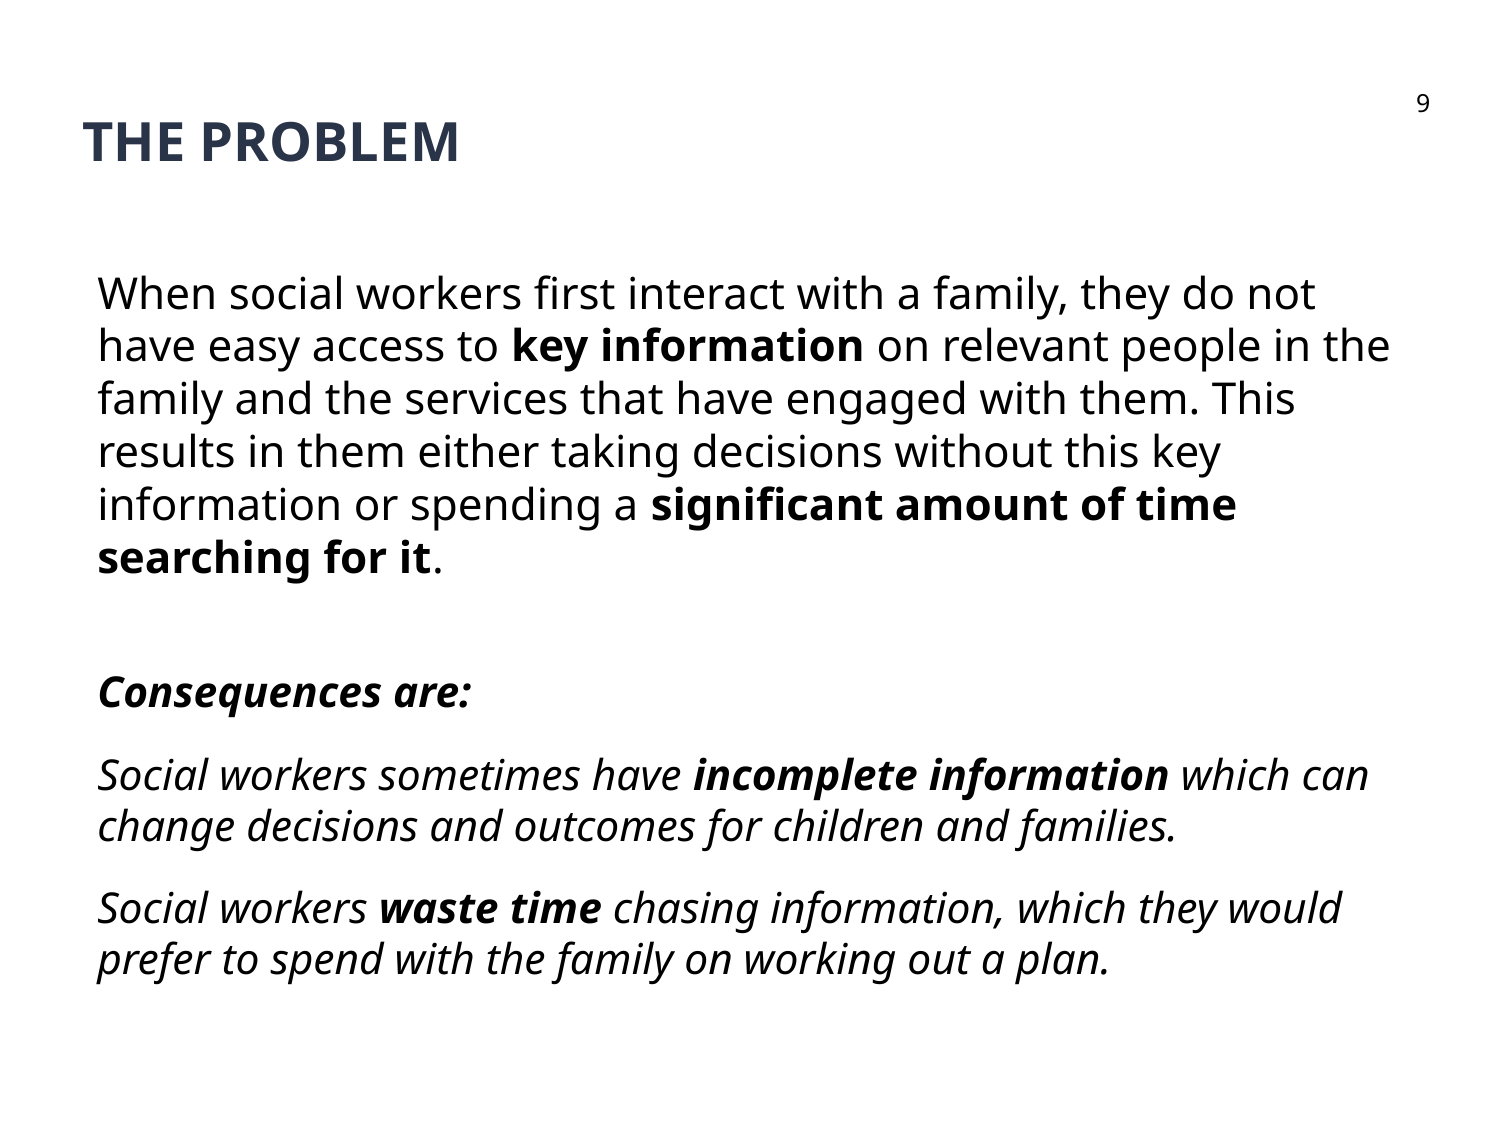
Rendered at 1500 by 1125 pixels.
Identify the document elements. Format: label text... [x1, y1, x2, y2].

text_box When social workers first interact with a family, they do not have easy access to key information on relevant people in the family and the services that have engaged with them. This results in them either taking decisions without this key information or spending a significant amount of time searching for it. [82, 257, 1430, 592]
text_box Consequences are: Social workers sometimes have incomplete information which can change decisions and outcomes for children and families. Social workers waste time chasing information, which they would prefer to spend with the family on working out a plan. [82, 657, 1481, 992]
slide_number <number> [1388, 87, 1431, 148]
title THE PROBLEM [82, 54, 1333, 225]
